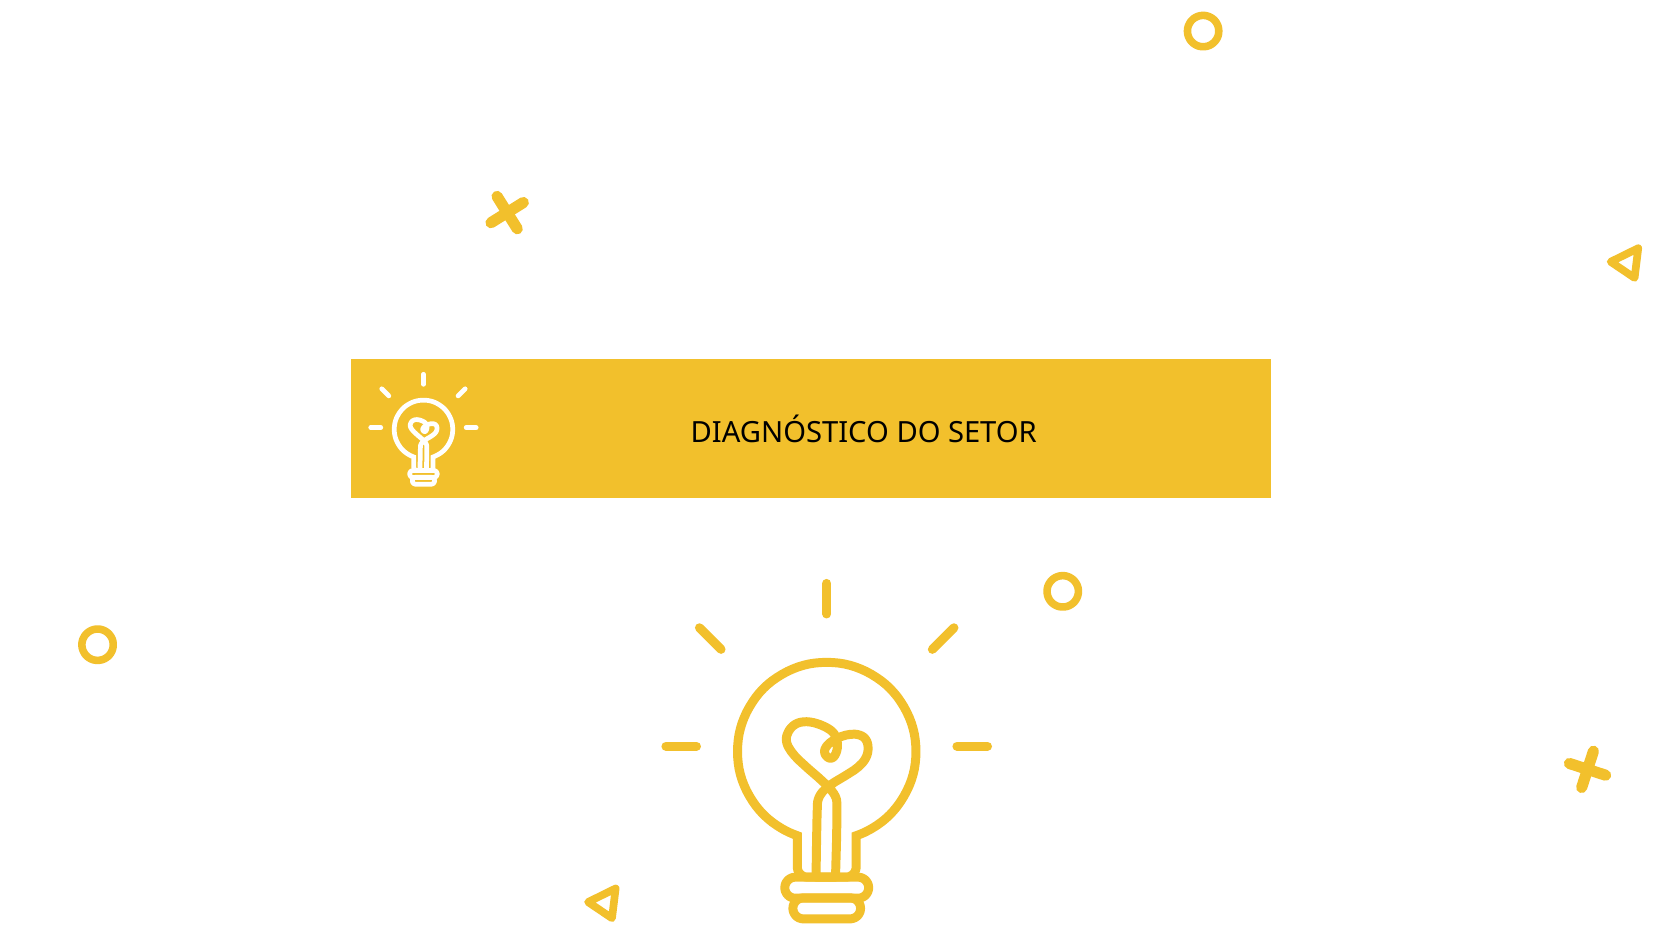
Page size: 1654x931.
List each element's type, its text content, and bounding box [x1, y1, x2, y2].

text_box DIAGNÓSTICO DO SETOR [487, 339, 1241, 523]
